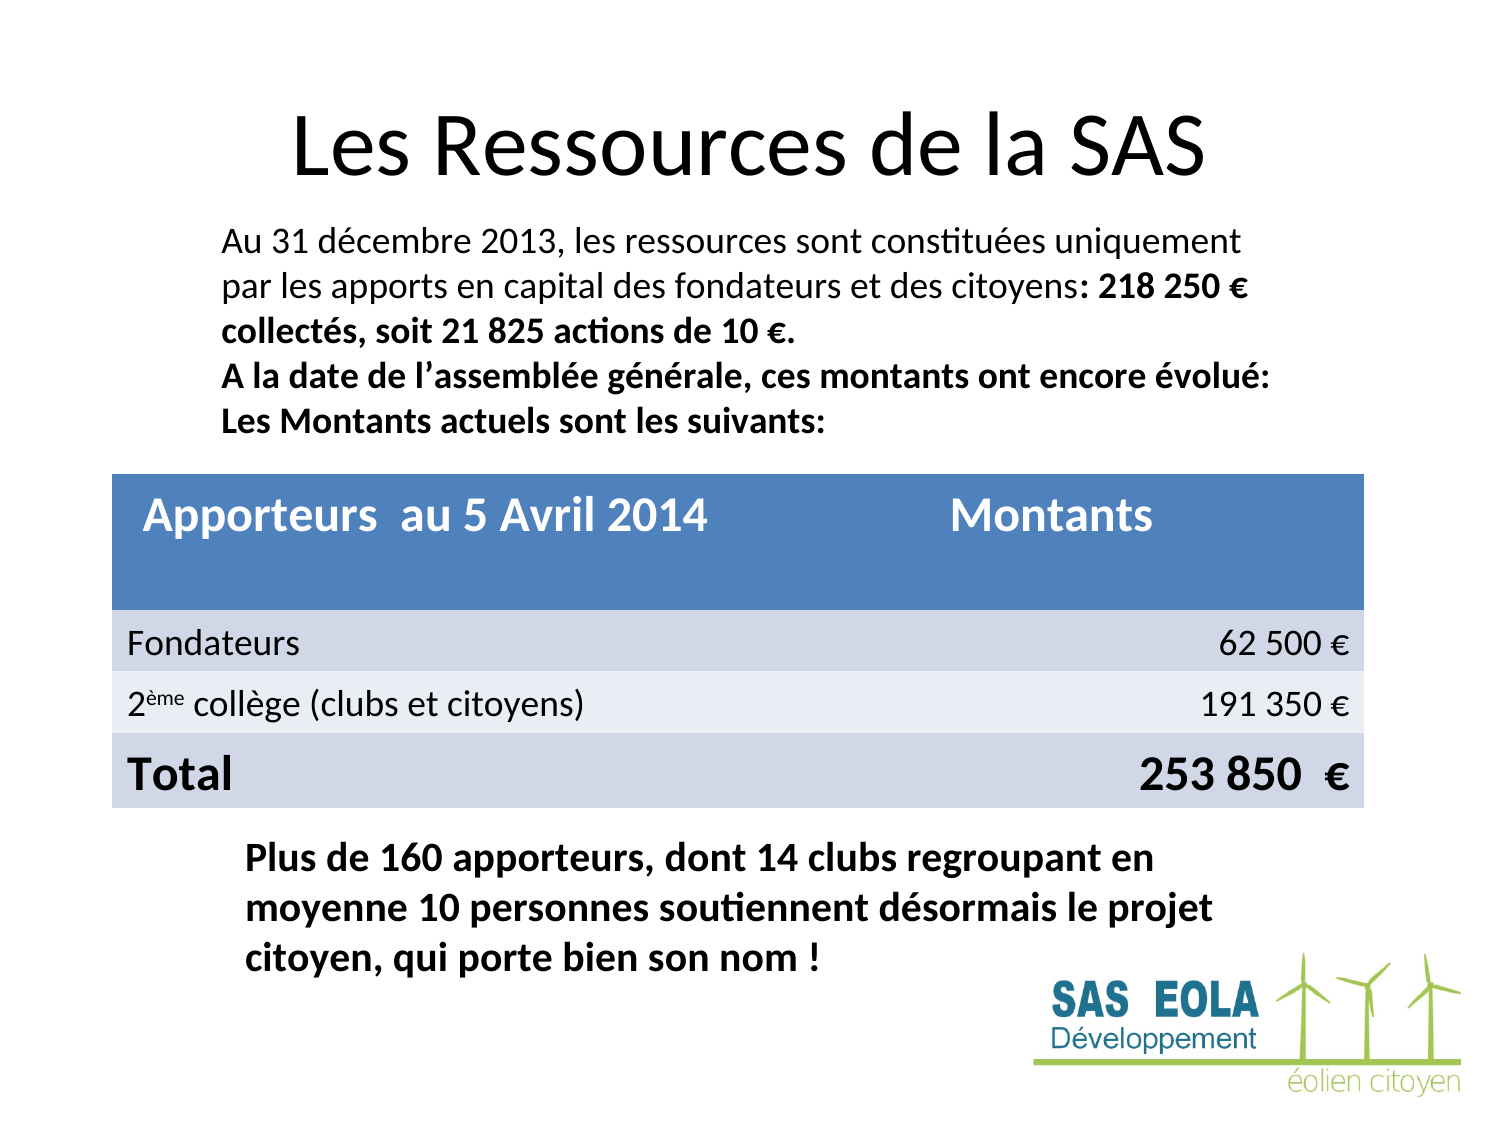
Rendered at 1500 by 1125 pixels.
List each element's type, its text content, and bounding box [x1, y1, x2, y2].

text_box Au 31 décembre 2013, les ressources sont constituées uniquement par les apports en capital des fondateurs et des citoyens: 218 250 € collectés, soit 21 825 actions de 10 €. A la date de l’assemblée générale, ces montants ont encore évolué: Les Montants actuels sont les suivants: [206, 207, 1306, 449]
table_cell 2ème collège (clubs et citoyens) [112, 671, 738, 733]
table_header Montants [738, 474, 1364, 610]
table_cell 253 850 € [738, 733, 1364, 808]
table_cell Fondateurs [112, 610, 738, 671]
text_box Plus de 160 apporteurs, dont 14 clubs regroupant en moyenne 10 personnes soutiennent désormais le projet citoyen, qui porte bien son nom ! [230, 822, 1270, 988]
table_header Apporteurs au 5 Avril 2014 [112, 474, 738, 610]
picture [1033, 952, 1461, 1097]
table_cell 62 500 € [738, 610, 1364, 671]
table_cell Total [112, 733, 738, 808]
table_cell 191 350 € [738, 671, 1364, 733]
title Les Ressources de la SAS [75, 45, 1426, 233]
